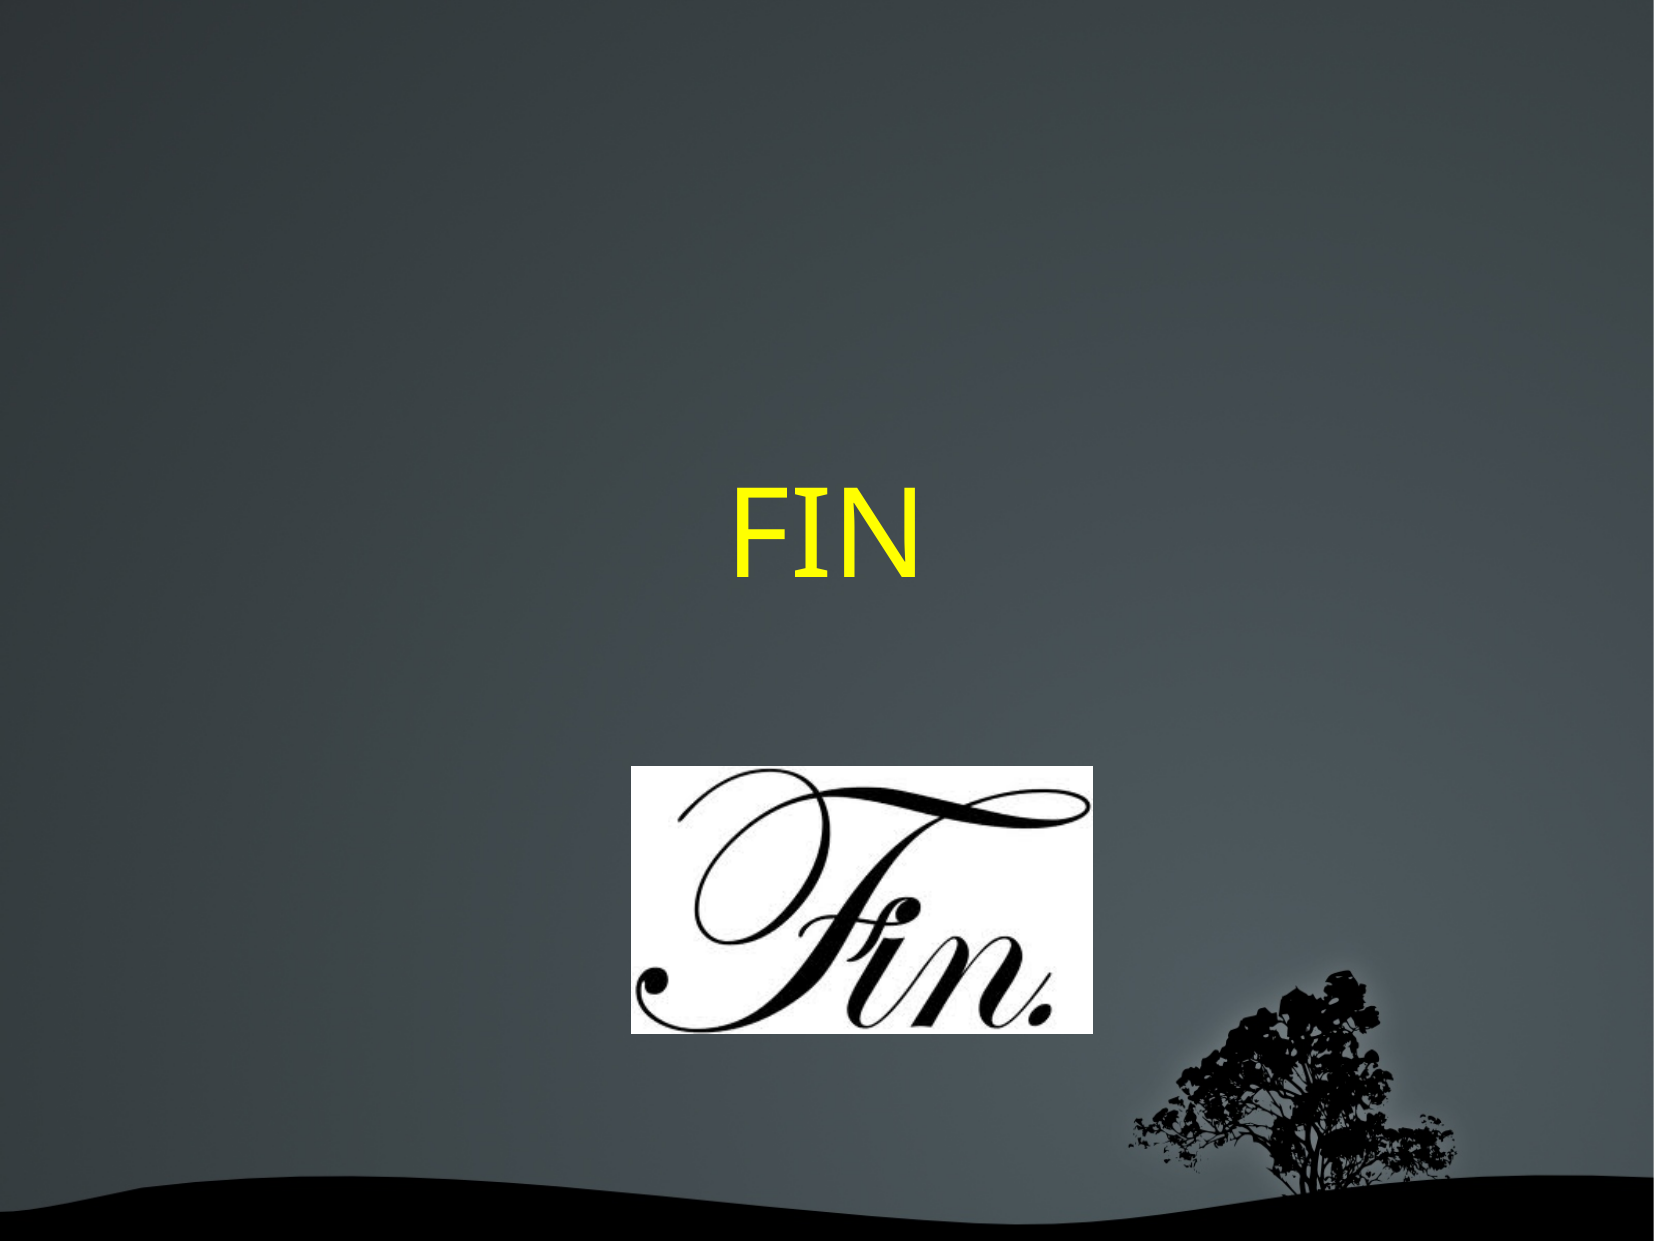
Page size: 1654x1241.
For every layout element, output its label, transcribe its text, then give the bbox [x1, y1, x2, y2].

picture [0, 0, 1654, 1241]
subtitle FIN [82, 56, 1571, 1102]
